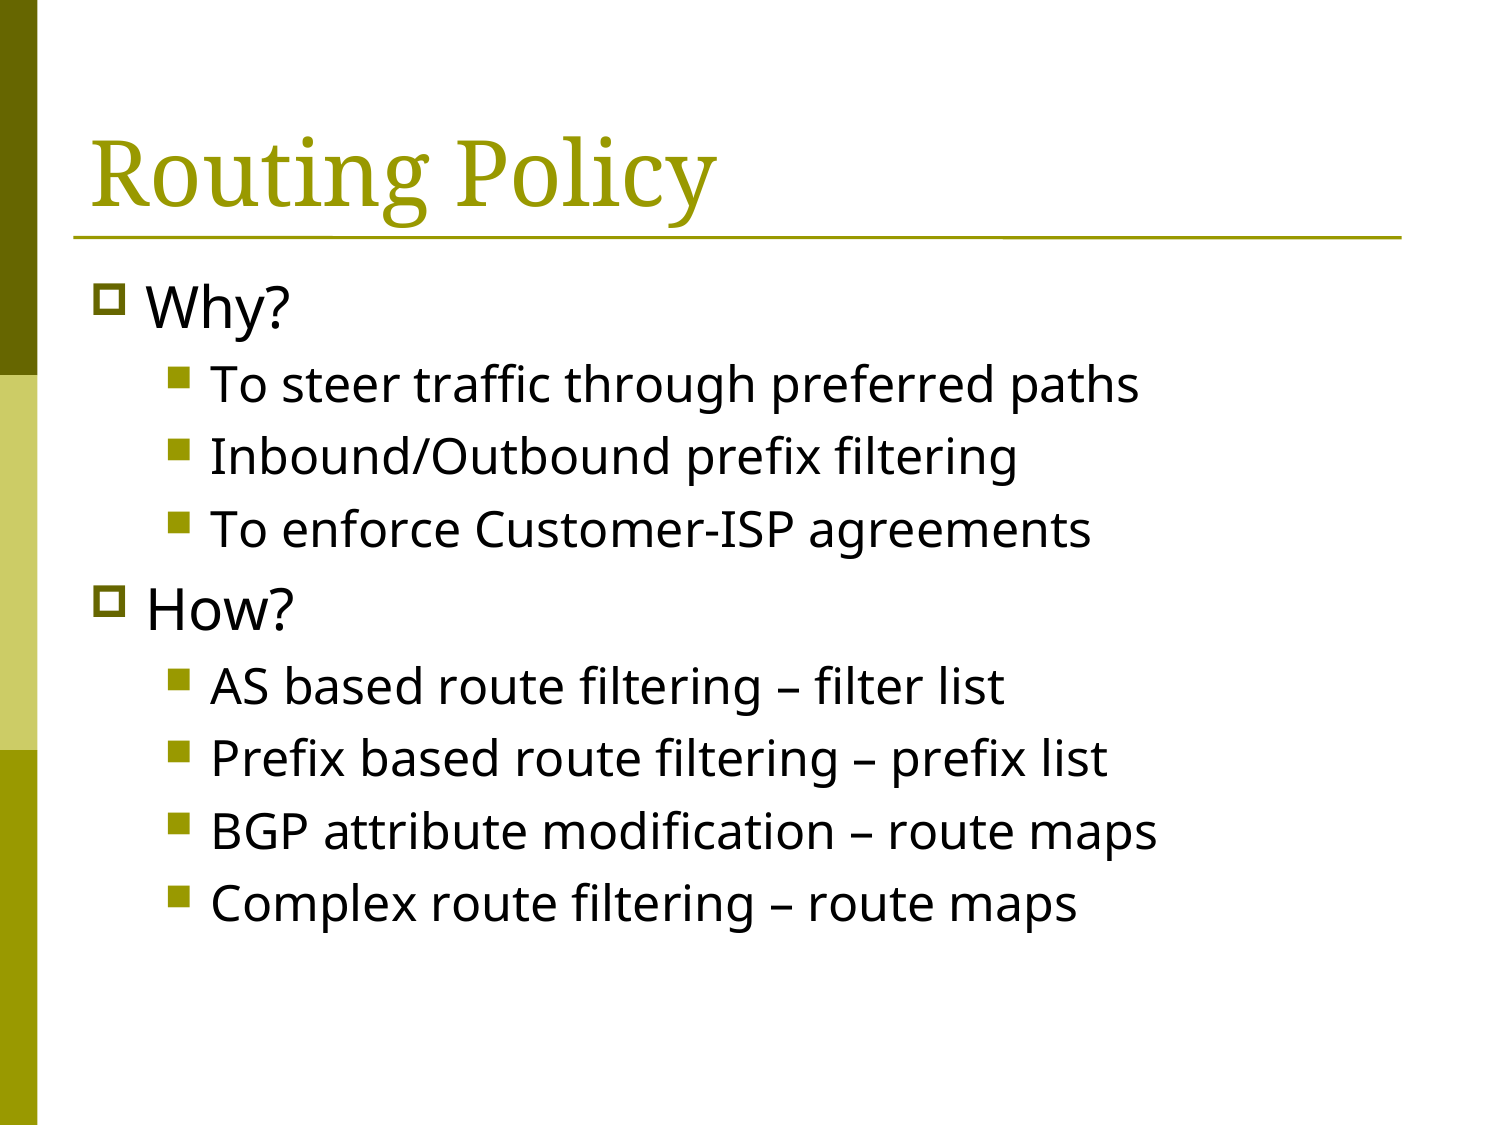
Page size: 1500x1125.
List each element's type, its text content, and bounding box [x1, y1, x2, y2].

list Why? To steer traffic through preferred paths Inbound/Outbound prefix filtering To enforce Customer-ISP agreements How? AS based route filtering – filter list Prefix based route filtering – prefix list BGP attribute modification – route maps Complex route filtering – route maps [75, 262, 1426, 1006]
title Routing Policy [75, 45, 1426, 233]
